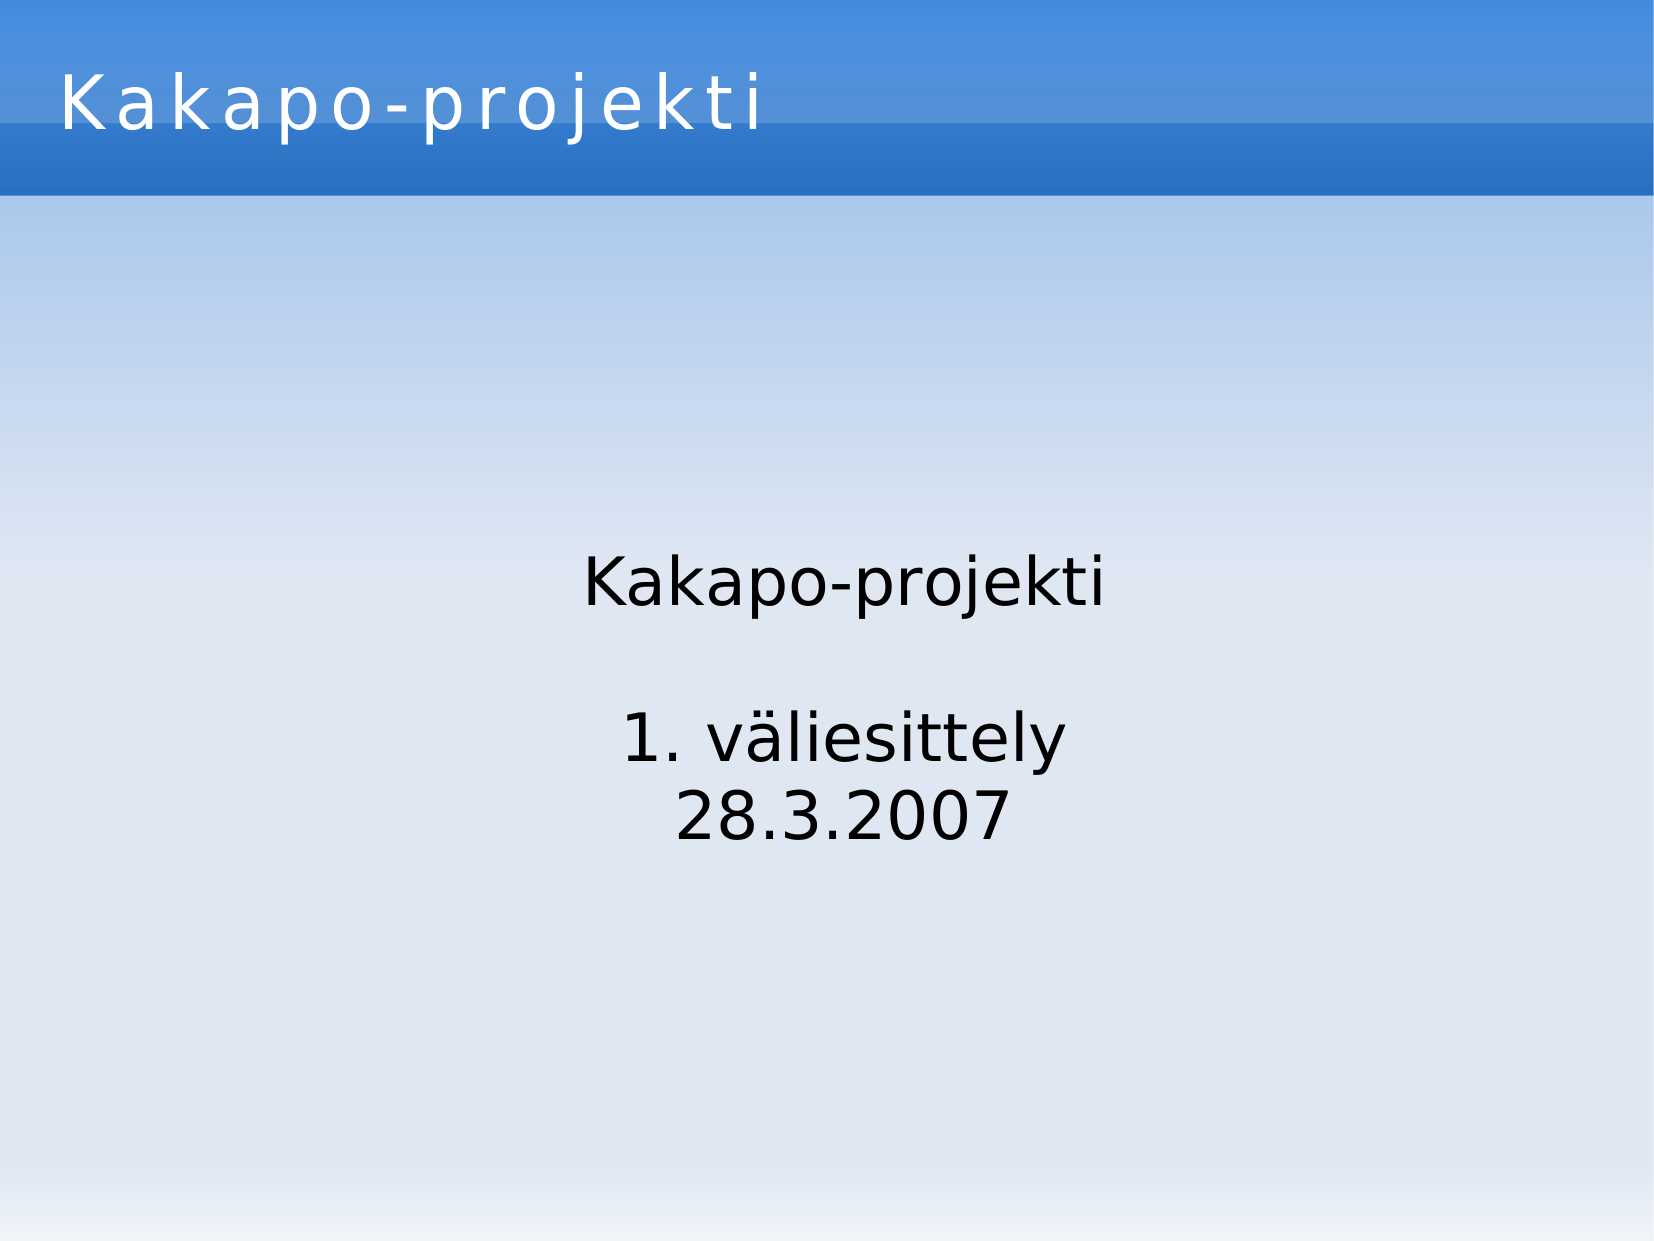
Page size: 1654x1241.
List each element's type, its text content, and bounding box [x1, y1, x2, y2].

title Kakapo-projekti [59, 29, 1270, 178]
picture [0, 0, 1654, 1241]
subtitle Kakapo-projekti 1. väliesittely 28.3.2007 [82, 290, 1571, 1109]
